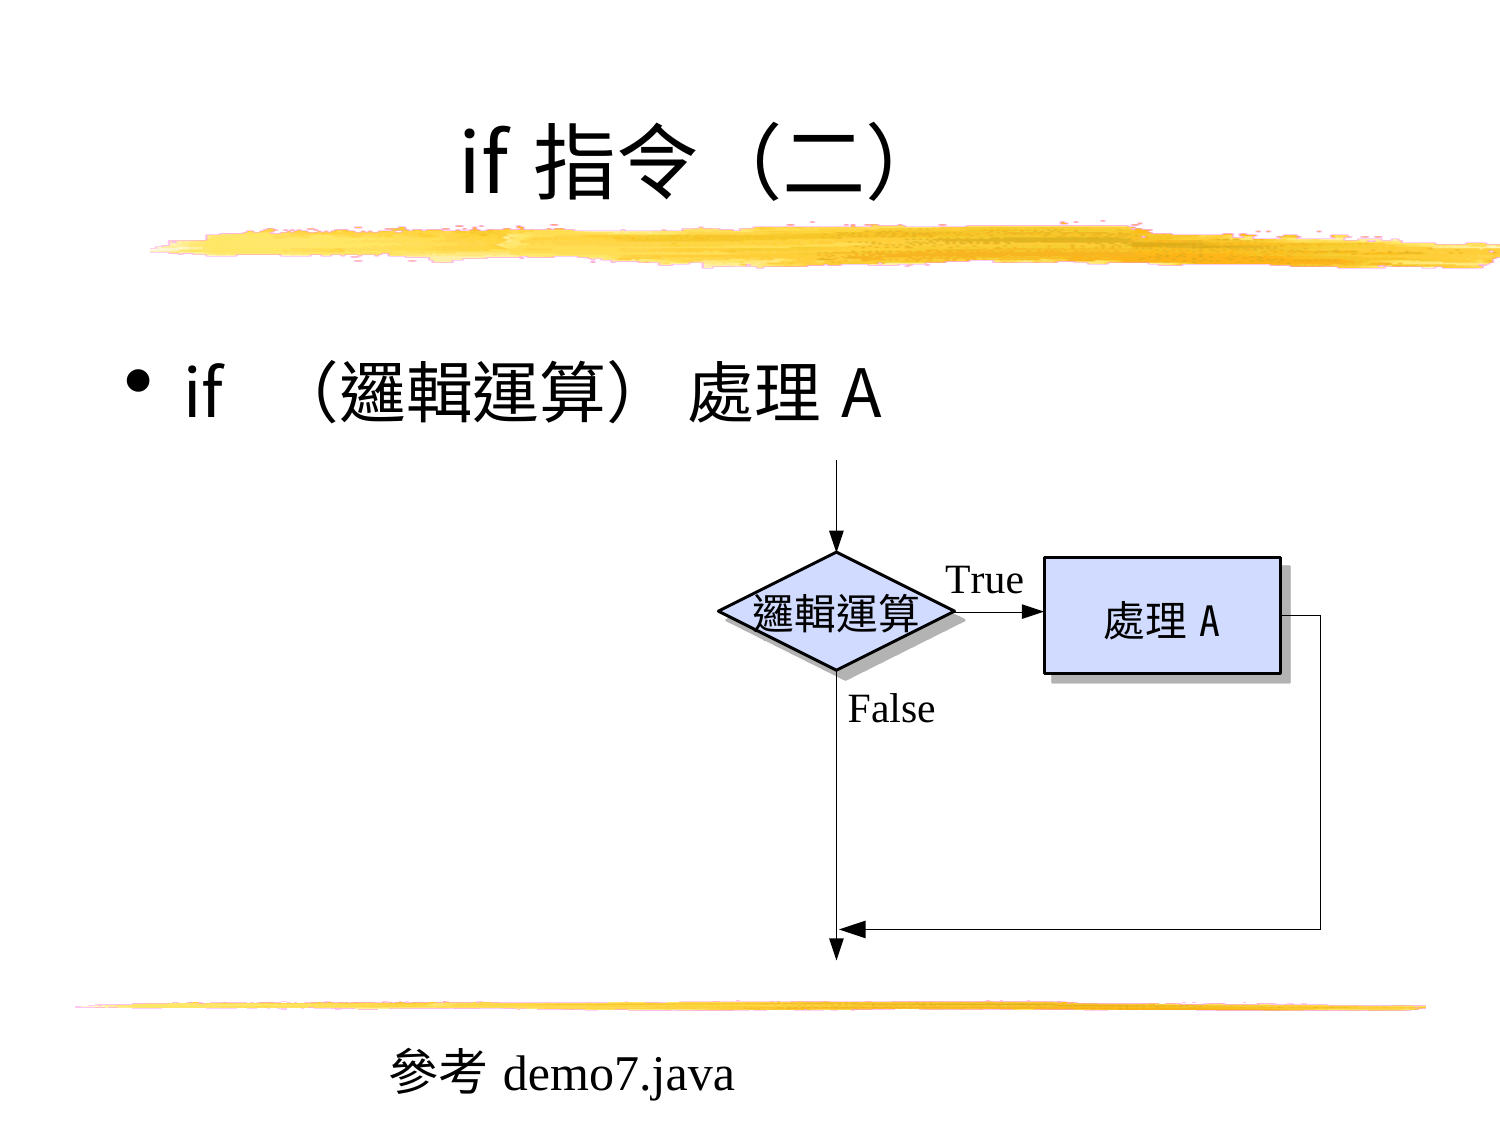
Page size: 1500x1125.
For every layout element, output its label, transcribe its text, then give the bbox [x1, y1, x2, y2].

title if指令（二） [66, 37, 1342, 225]
picture [75, 999, 1426, 1013]
list if （邏輯運算） 處理A [112, 324, 1388, 488]
text_box 處理A [1044, 557, 1281, 674]
text_box 參考demo7.java [388, 1026, 1034, 1090]
text_box 邏輯運算 [718, 552, 955, 670]
picture [150, 215, 1500, 279]
text_box True [945, 552, 1025, 602]
text_box False [847, 681, 937, 731]
